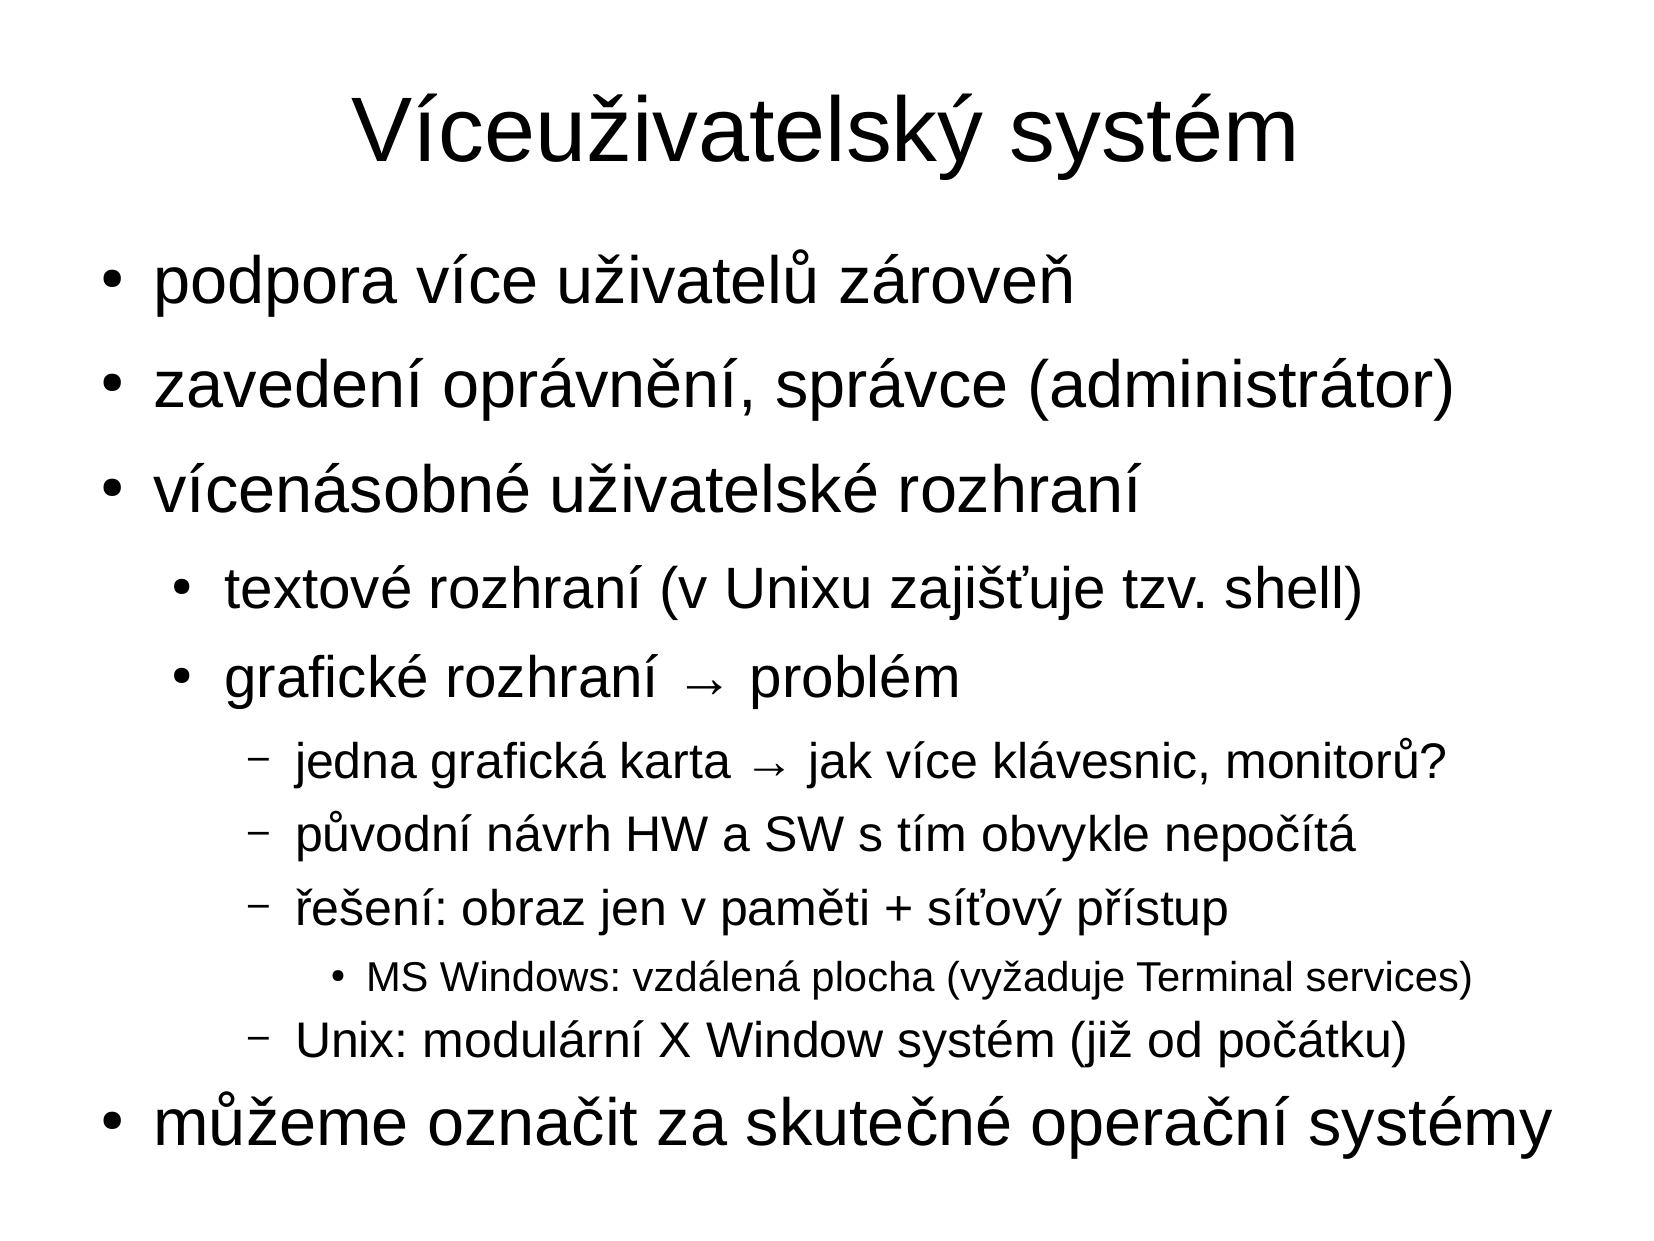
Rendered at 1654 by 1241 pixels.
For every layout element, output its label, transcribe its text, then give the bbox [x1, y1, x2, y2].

title Víceuživatelský systém [82, 33, 1571, 226]
list podpora více uživatelů zároveň zavedení oprávnění, správce (administrátor) vícenásobné uživatelské rozhraní textové rozhraní (v Unixu zajišťuje tzv. shell) grafické rozhraní → problém jedna grafická karta → jak více klávesnic, monitorů? původní návrh HW a SW s tím obvykle nepočítá řešení: obraz jen v paměti + síťový přístup MS Windows: vzdálená plocha (vyžaduje Terminal services) Unix: modulární X Window systém (již od počátku) můžeme označit za skutečné operační systémy [82, 242, 1571, 1161]
